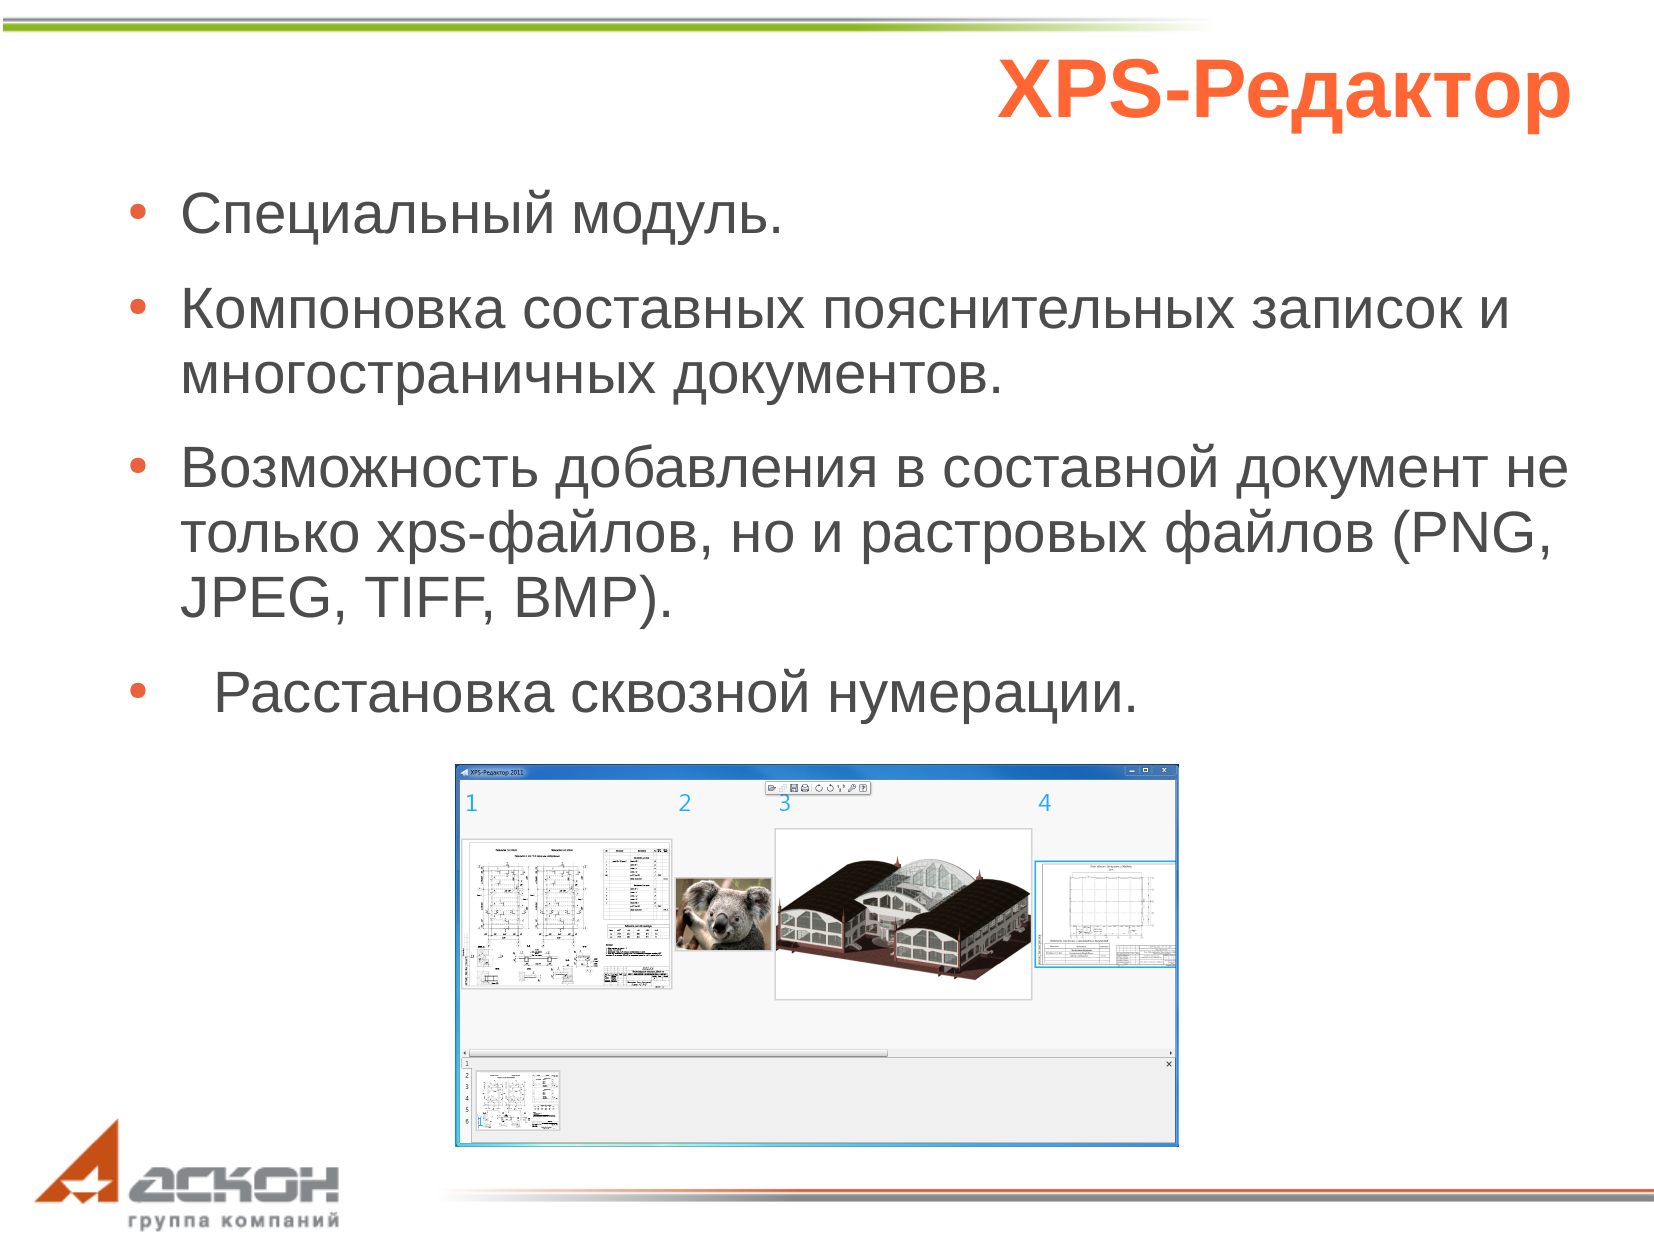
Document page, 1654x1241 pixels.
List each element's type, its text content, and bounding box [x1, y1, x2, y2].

list Специальный модуль. Компоновка составных пояснительных записок и многостраничных документов. Возможность добавления в составной документ не только xps-файлов, но и растровых файлов (PNG, JPEG, TIFF, BMP). Расстановка сквозной нумерации. [109, 181, 1616, 991]
picture [3, 0, 1654, 1241]
title XPS-Редактор [85, 0, 1574, 193]
